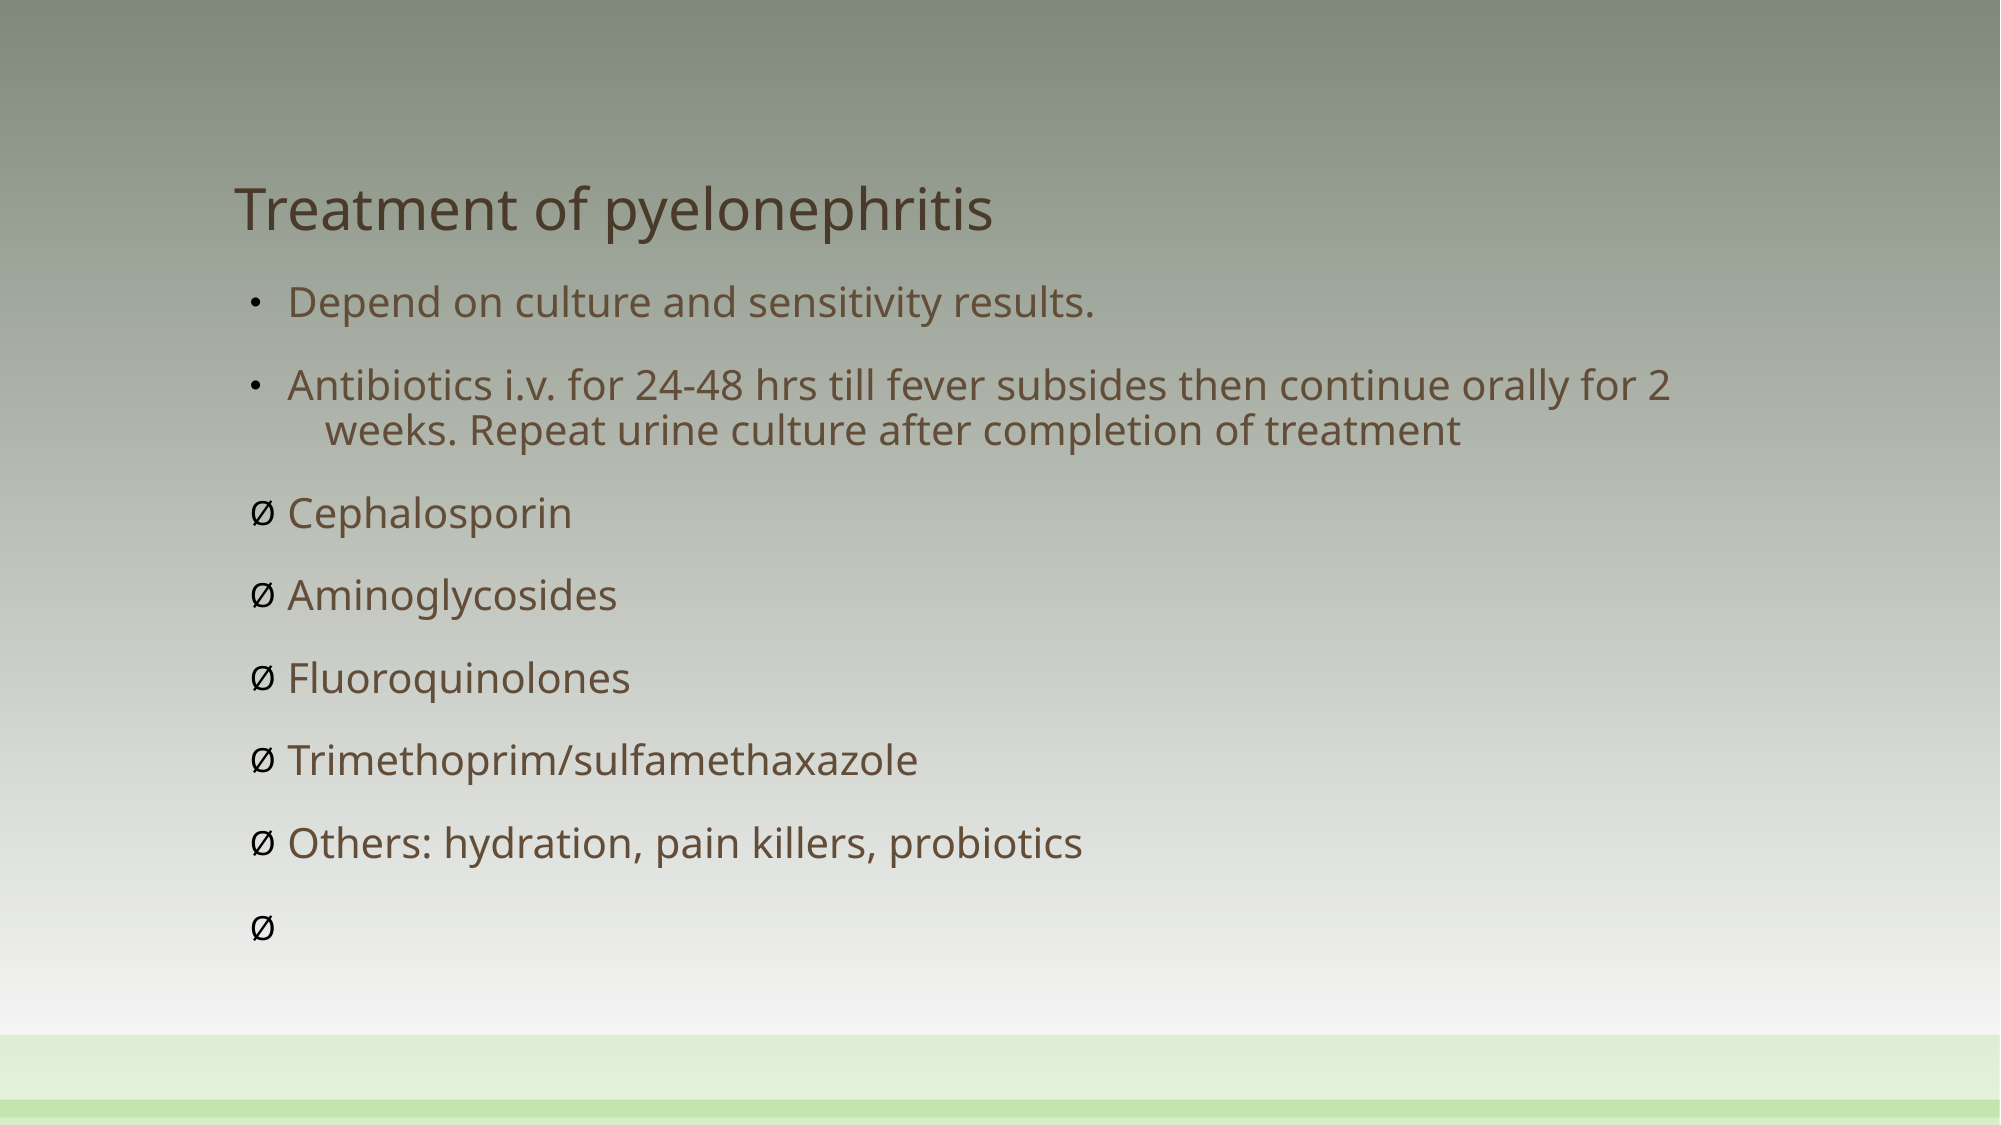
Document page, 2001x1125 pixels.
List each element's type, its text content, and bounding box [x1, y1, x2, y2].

list Depend on culture and sensitivity results. Antibiotics i.v. for 24-48 hrs till fever subsides then continue orally for 2 weeks. Repeat urine culture after completion of treatment Cephalosporin Aminoglycosides Fluoroquinolones Trimethoprim/sulfamethaxazole Others: hydration, pain killers, probiotics [219, 274, 1780, 987]
title Treatment of pyelonephritis [219, 71, 1780, 251]
